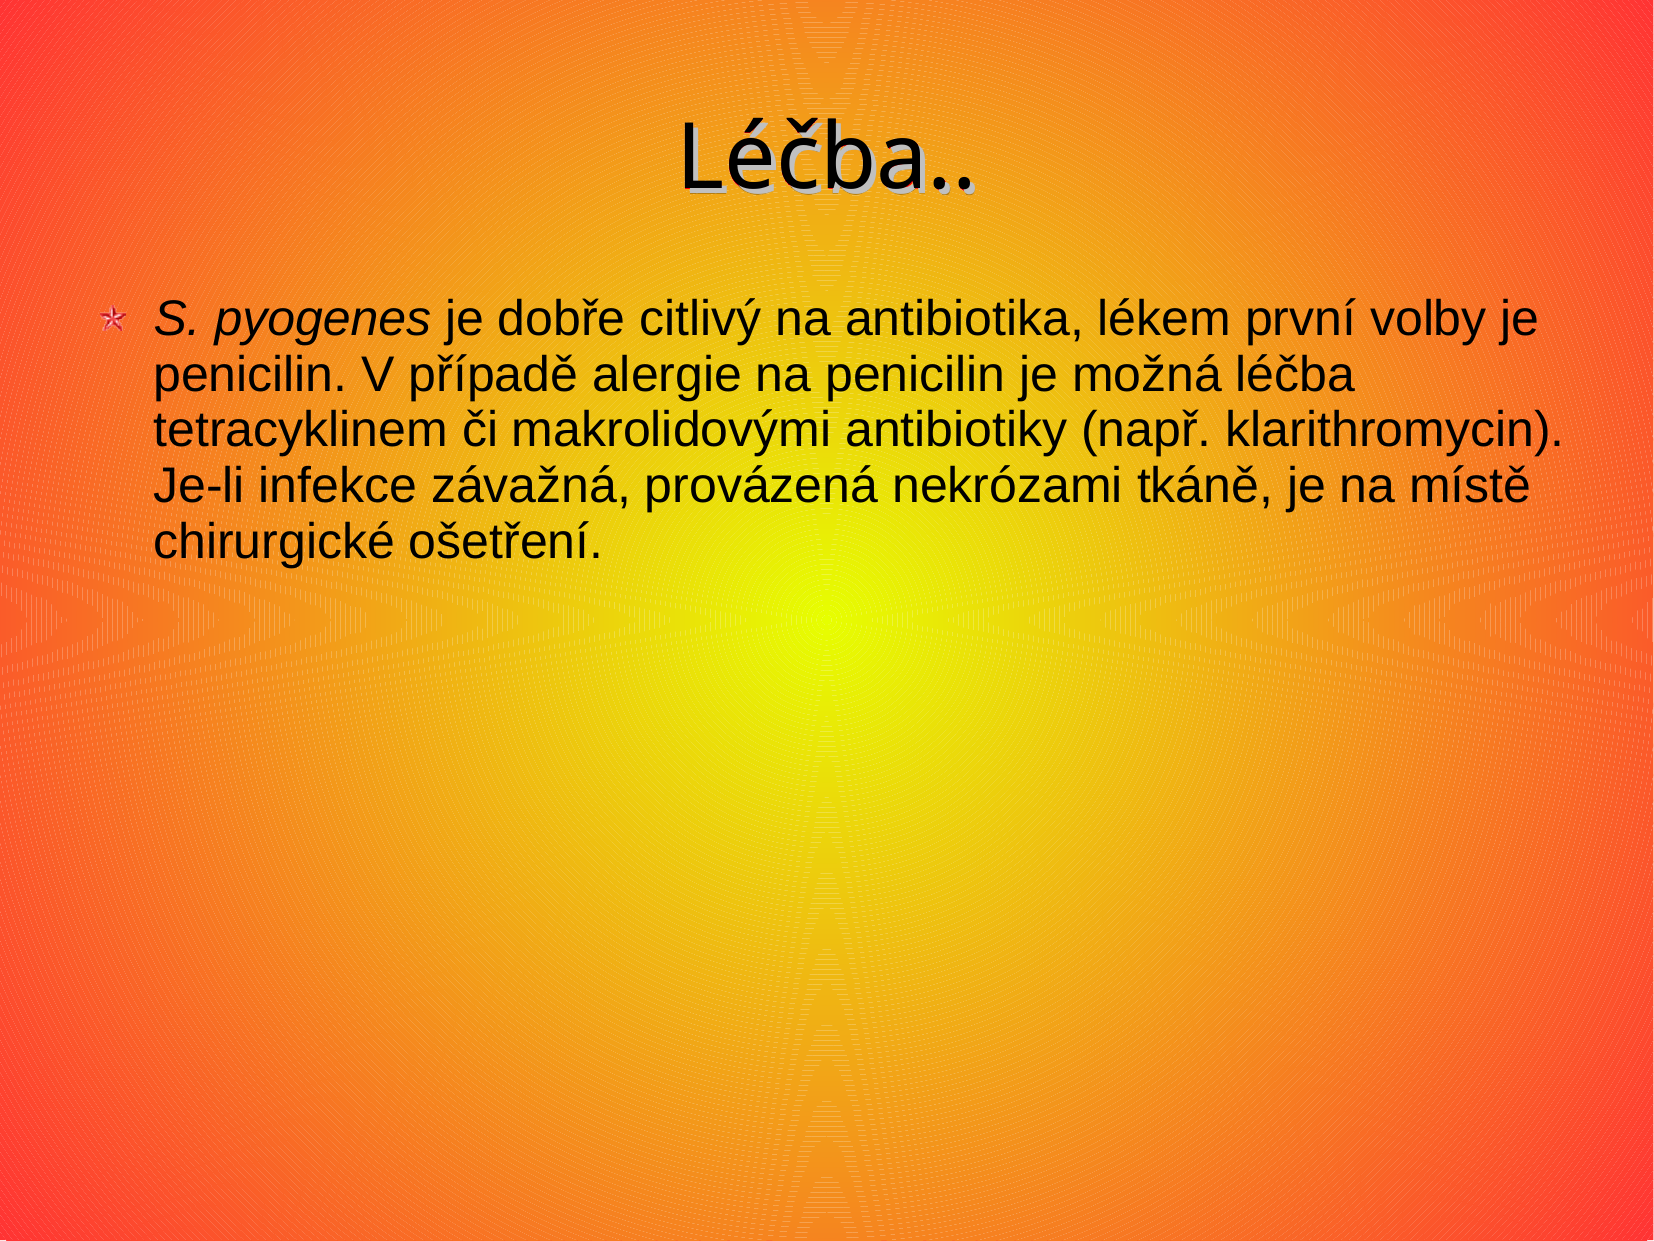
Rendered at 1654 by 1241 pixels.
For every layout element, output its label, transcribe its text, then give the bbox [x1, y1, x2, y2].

list S. pyogenes je dobře citlivý na antibiotika, lékem první volby je penicilin. V případě alergie na penicilin je možná léčba tetracyklinem či makrolidovými antibiotiky (např. klarithromycin). Je-li infekce závažná, provázená nekrózami tkáně, je na místě chirurgické ošetření. [82, 290, 1571, 1094]
title Léčba.. [82, 56, 1571, 250]
